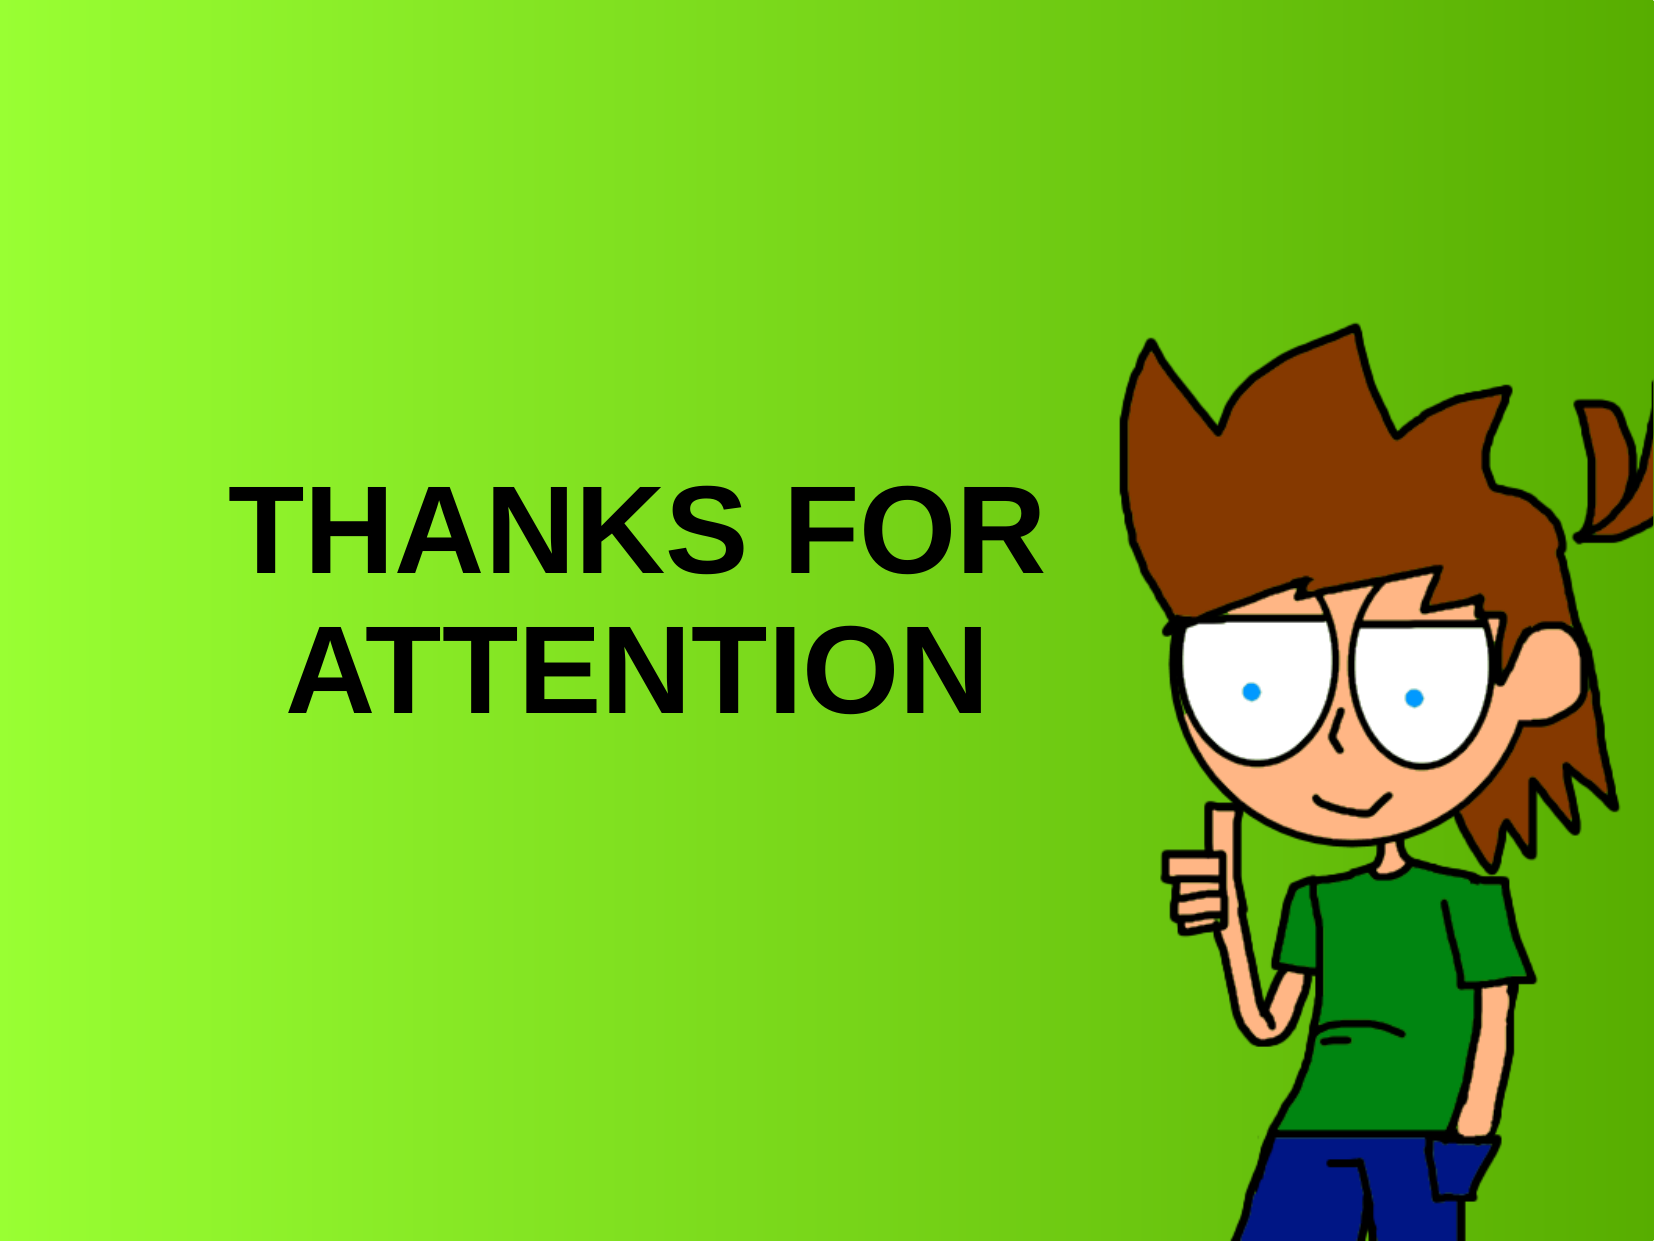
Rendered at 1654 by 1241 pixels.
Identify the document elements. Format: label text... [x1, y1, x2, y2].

title THANKS FOR ATTENTION [0, 460, 1034, 741]
picture [1034, 224, 1654, 1241]
